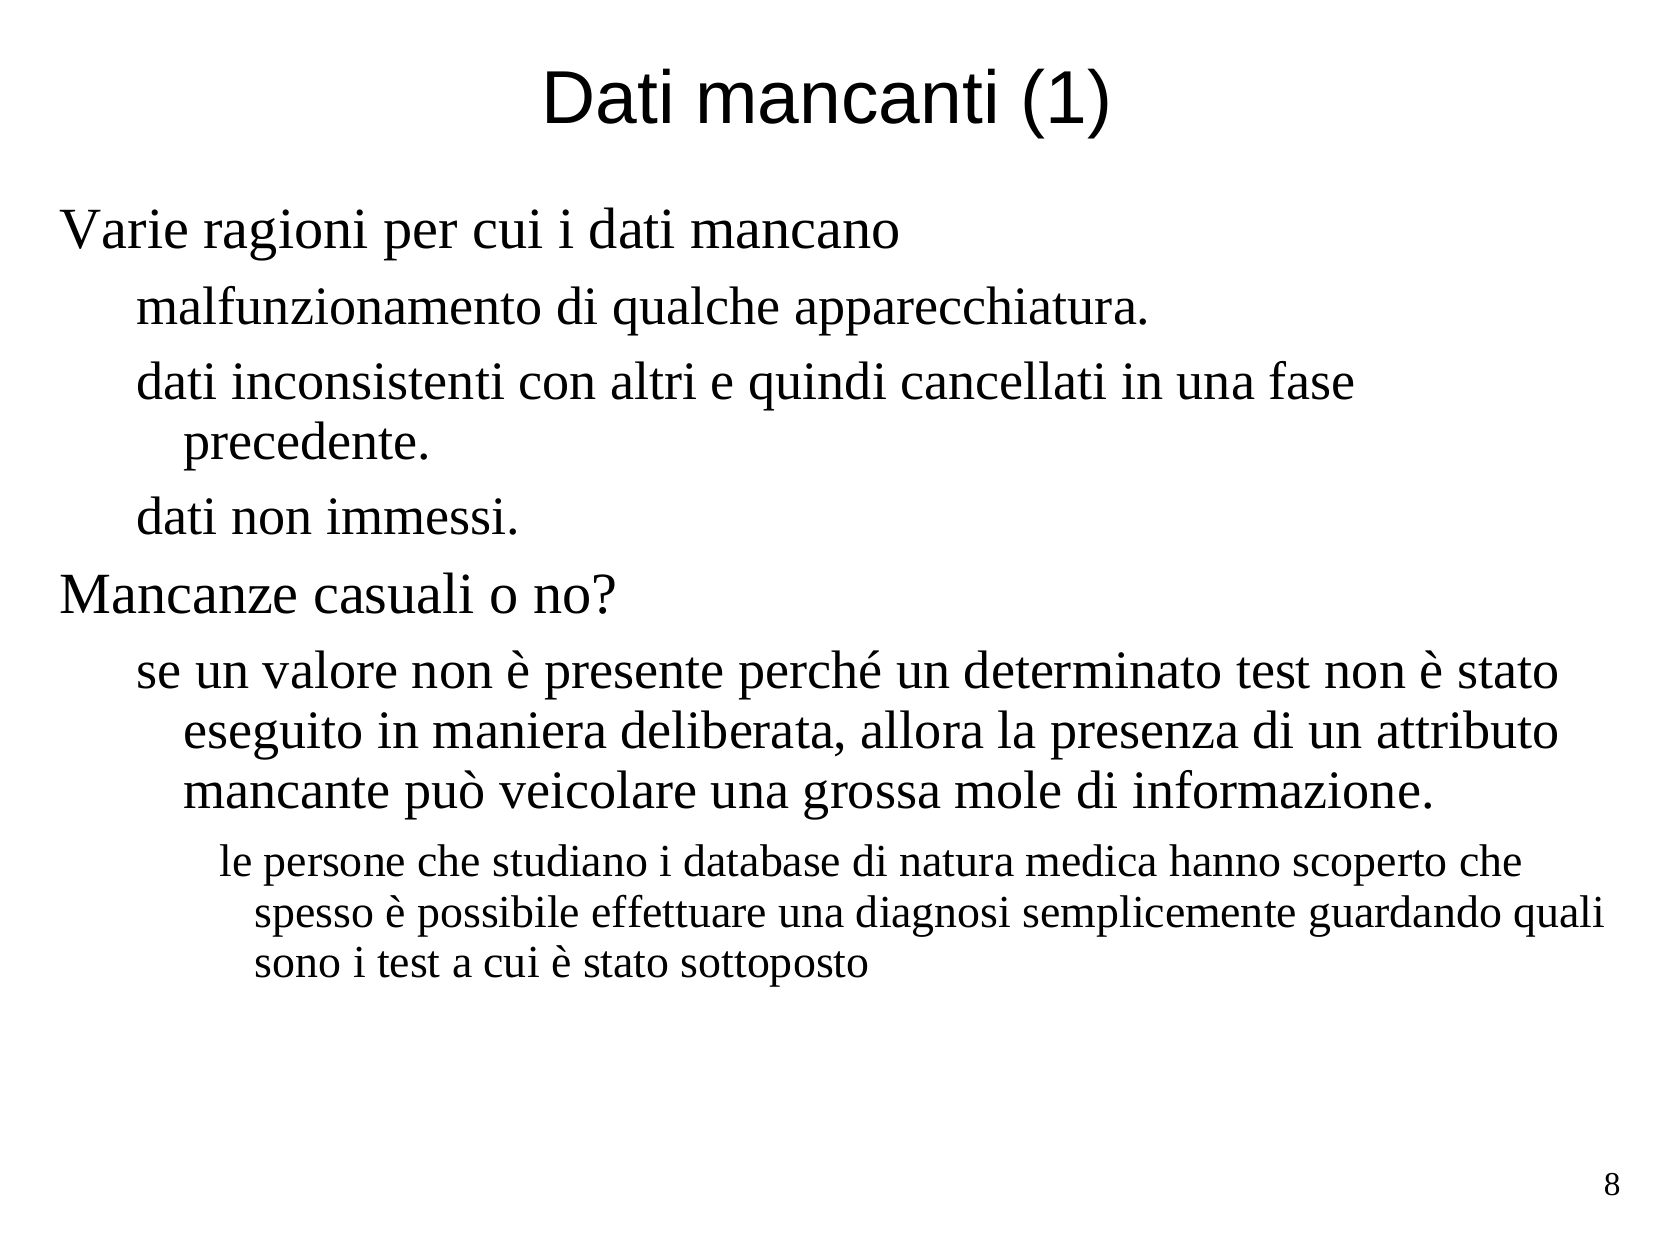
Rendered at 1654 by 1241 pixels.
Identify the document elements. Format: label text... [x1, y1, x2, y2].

list Varie ragioni per cui i dati mancano malfunzionamento di qualche apparecchiatura. dati inconsistenti con altri e quindi cancellati in una fase precedente. dati non immessi. Mancanze casuali o no? se un valore non è presente perché un determinato test non è stato eseguito in maniera deliberata, allora la presenza di un attributo mancante può veicolare una grossa mole di informazione. le persone che studiano i database di natura medica hanno scoperto che spesso è possibile effettuare una diagnosi semplicemente guardando quali sono i test a cui è stato sottoposto [42, 196, 1612, 1187]
title Dati mancanti (1) [37, 30, 1617, 166]
